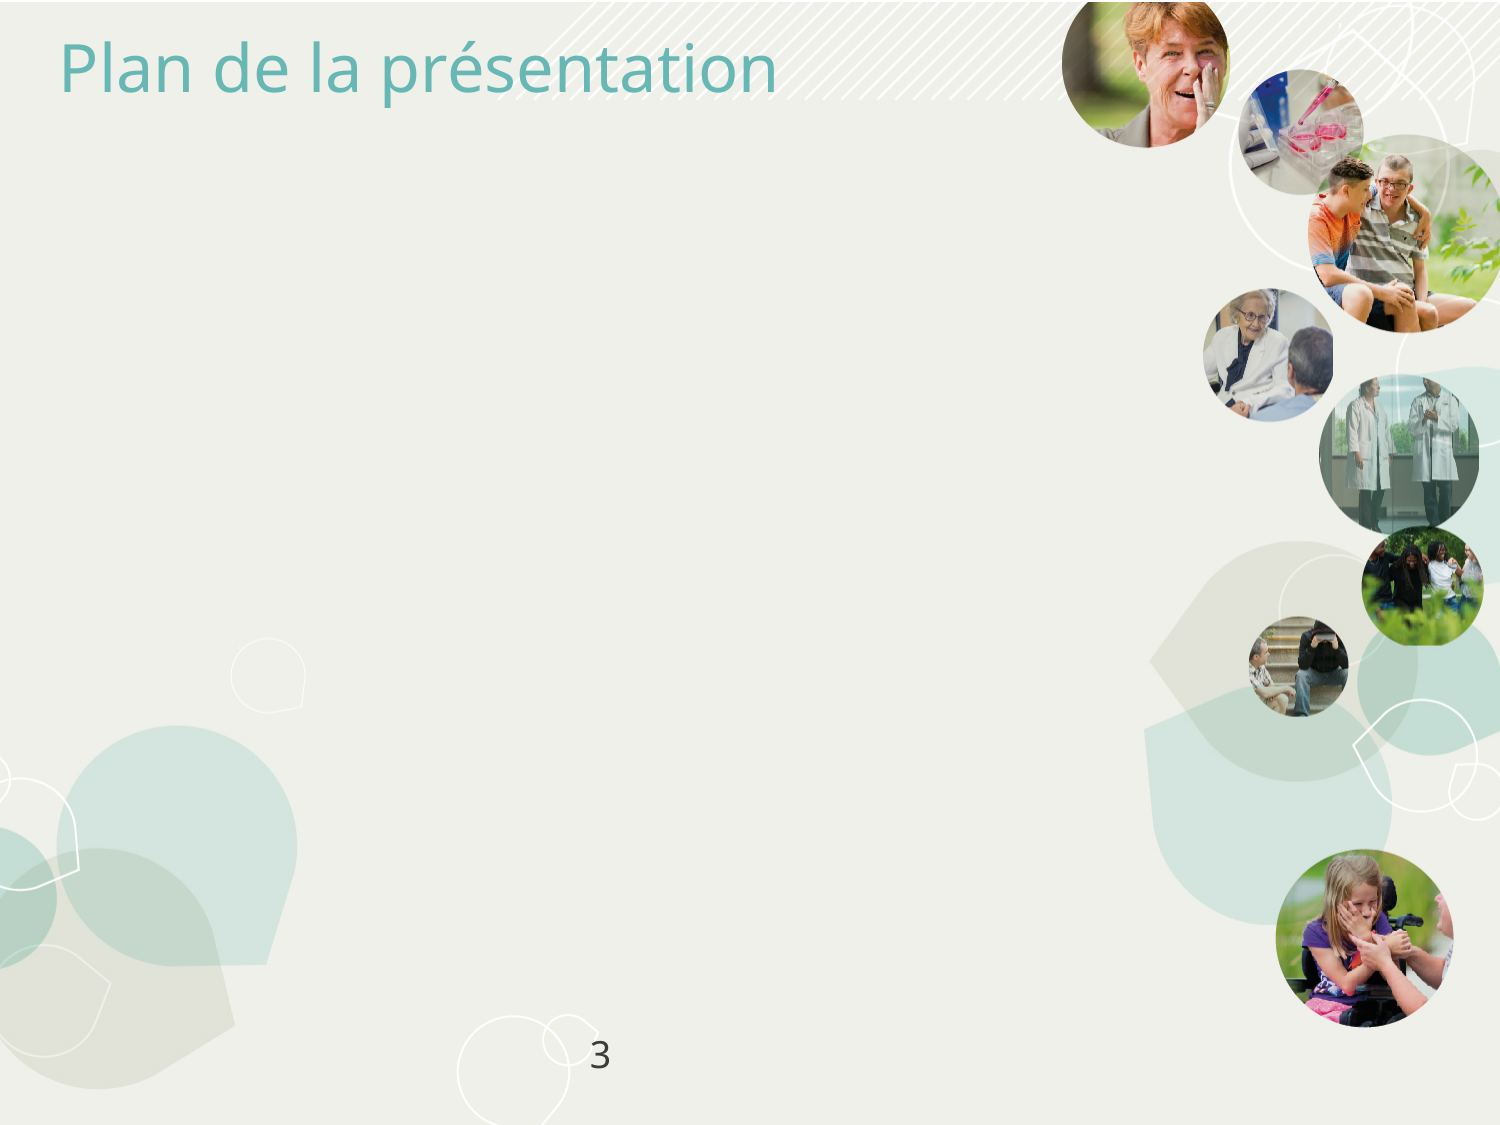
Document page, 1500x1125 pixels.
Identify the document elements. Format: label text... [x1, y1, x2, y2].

slide_number <numéro> [575, 1023, 925, 1084]
picture [0, 2, 1500, 1125]
title Plan de la présentation [43, 18, 1037, 170]
